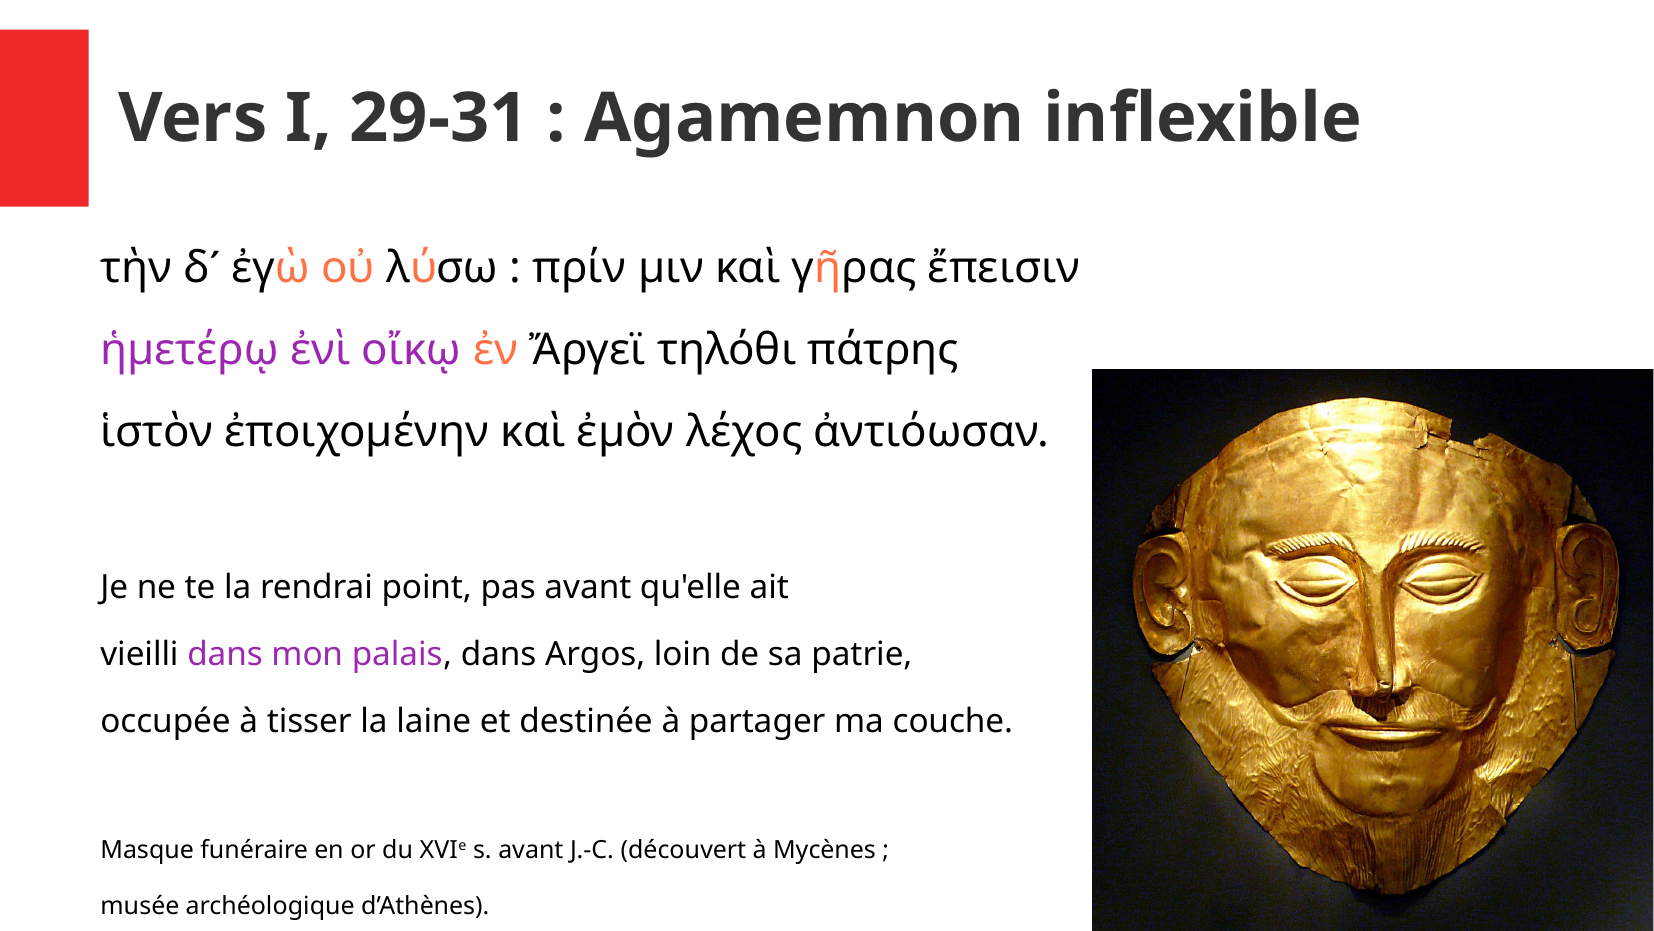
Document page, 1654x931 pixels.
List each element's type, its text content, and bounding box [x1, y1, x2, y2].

picture [1092, 369, 1654, 931]
title Vers I, 29-31 : Agamemnon inflexible [118, 37, 1571, 193]
list τὴν δʹ ἐγὼ οὐ λύσω : πρίν μιν καὶ γῆρας ἔπεισιν ἡμετέρῳ ἐνὶ οἴκῳ ἐν Ἄργεϊ τηλόθι πάτρης ἱστὸν ἐποιχομένην καὶ ἐμὸν λέχος ἀντιόωσαν. Je ne te la rendrai point, pas avant qu'elle ait vieilli dans mon palais, dans Argos, loin de sa patrie, occupée à tisser la laine et destinée à partager ma couche. Masque funéraire en or du XVIe s. avant J.-C. (découvert à Mycènes ; musée archéologique d’Athènes). [29, 236, 1447, 776]
